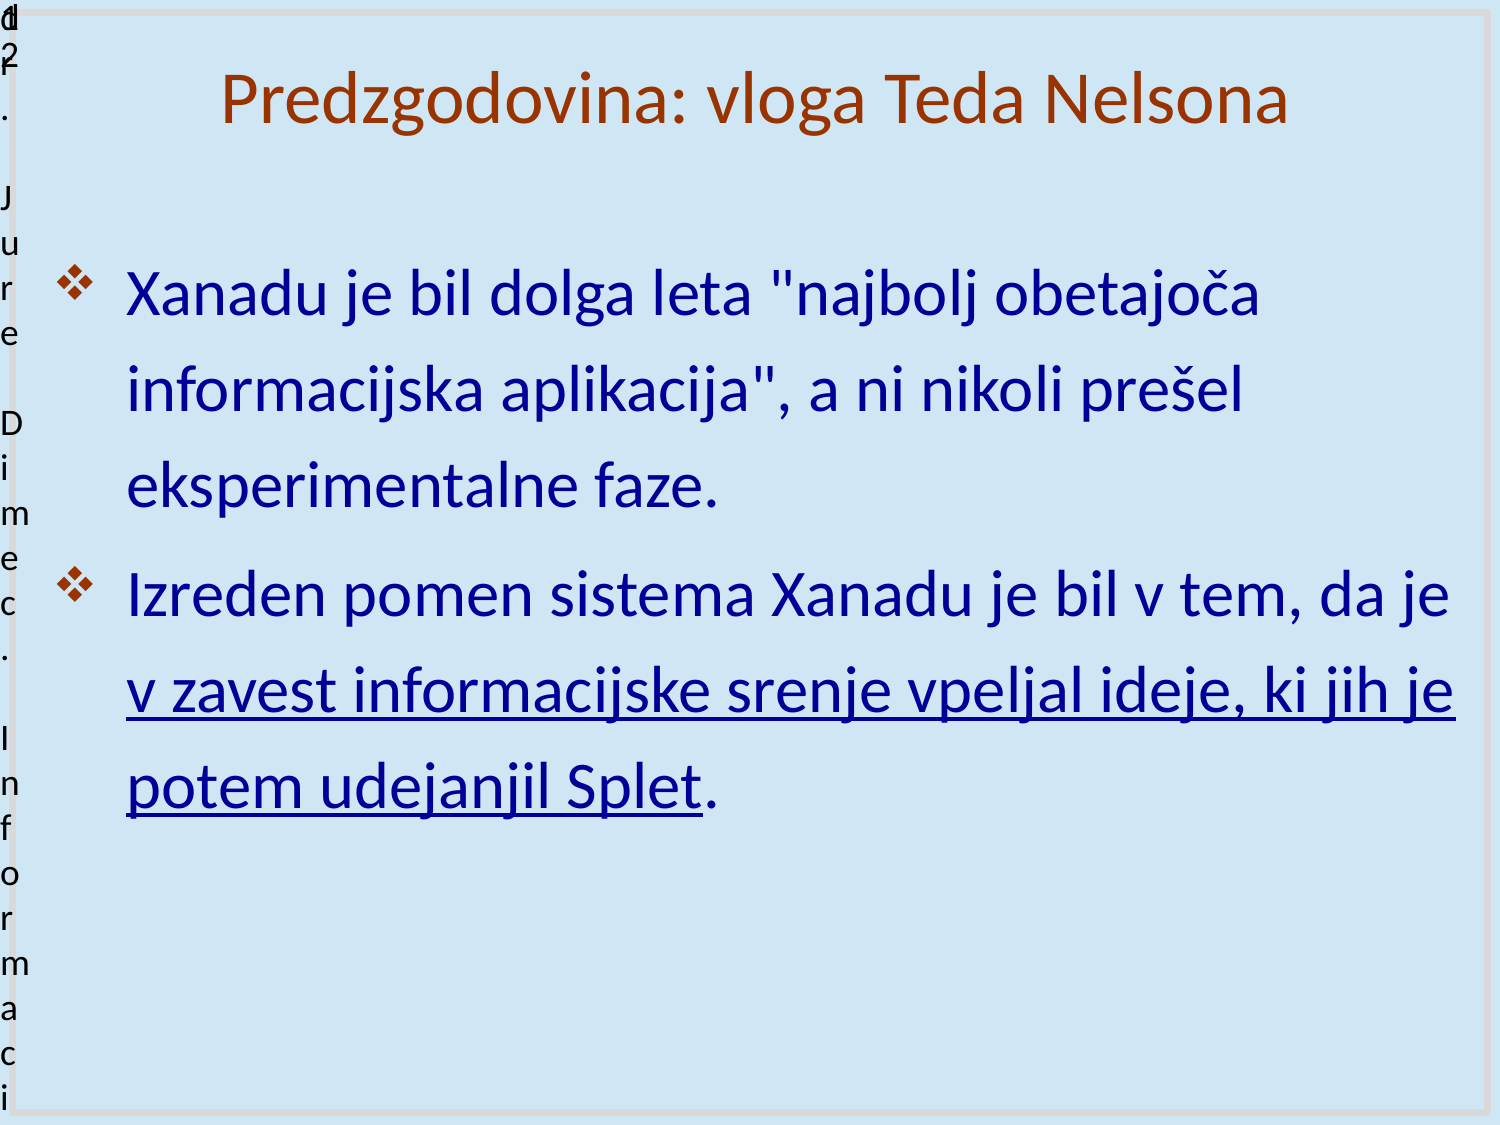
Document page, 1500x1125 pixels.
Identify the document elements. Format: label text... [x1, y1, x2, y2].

title Predzgodovina: vloga Teda Nelsona [37, 37, 1475, 150]
list Xanadu je bil dolga leta "najbolj obetajoča informacijska aplikacija", a ni nikoli prešel eksperimentalne faze. Izreden pomen sistema Xanadu je bil v tem, da je v zavest informacijske srenje vpeljal ideje, ki jih je potem udejanjil Splet. [37, 224, 1475, 1050]
